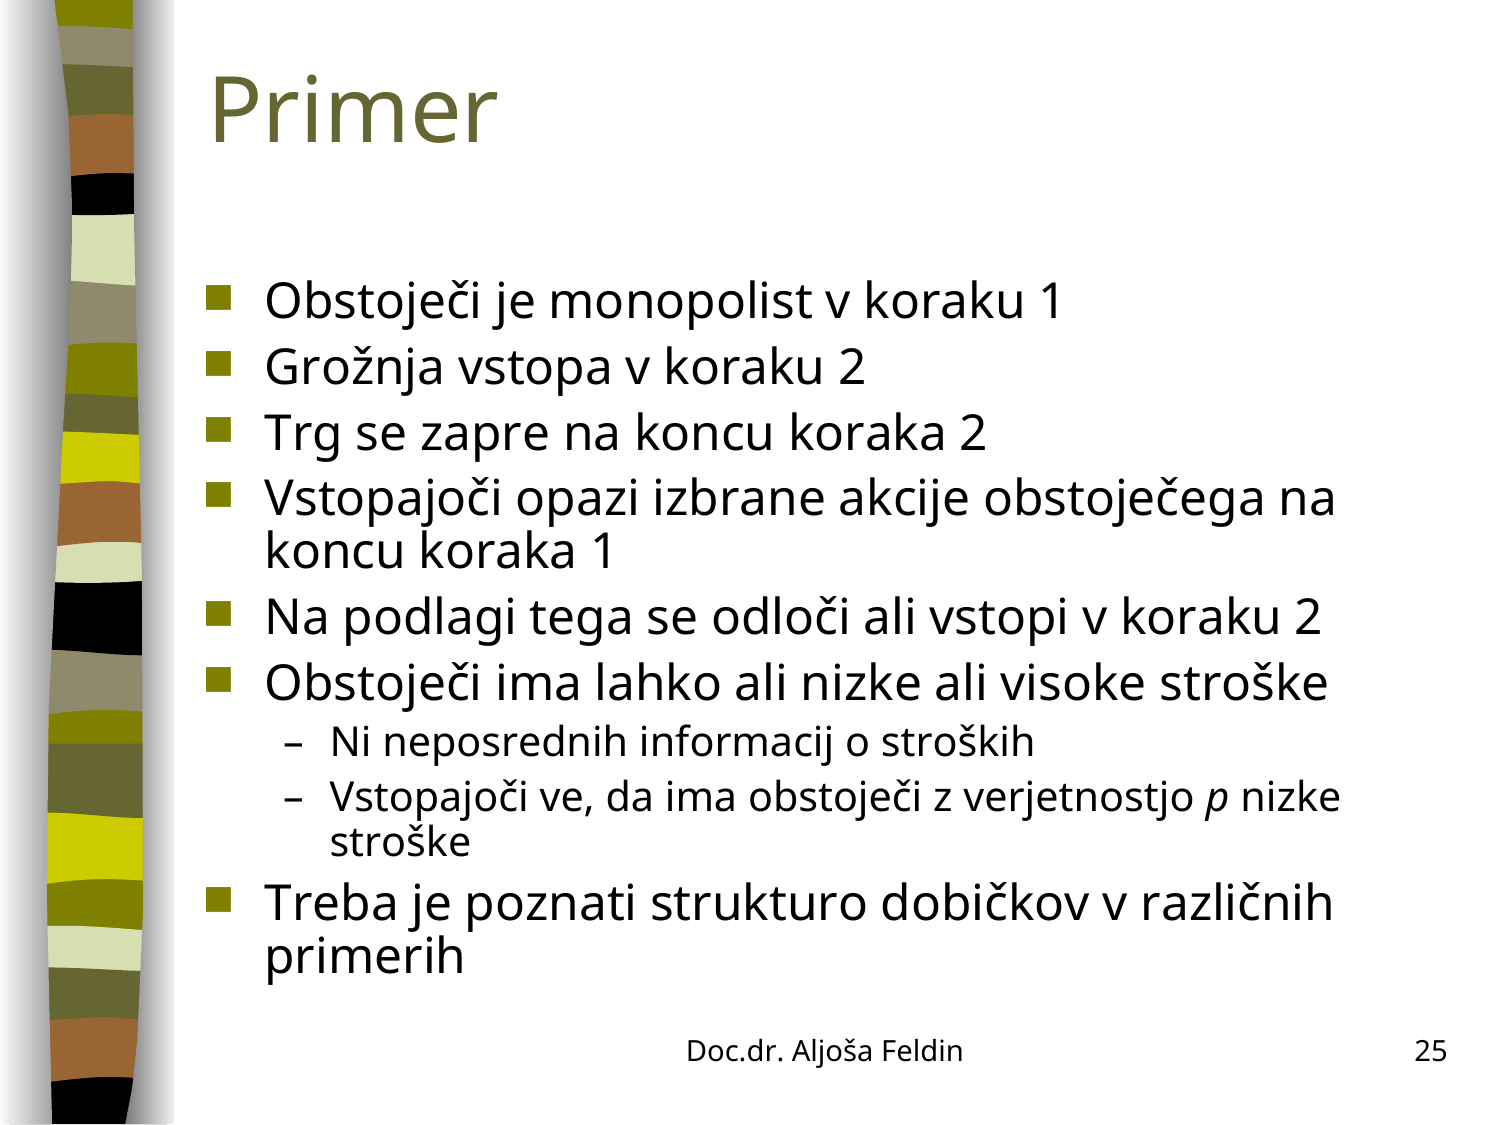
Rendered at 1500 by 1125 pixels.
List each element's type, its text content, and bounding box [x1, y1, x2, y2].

list Obstoječi je monopolist v koraku 1 Grožnja vstopa v koraku 2 Trg se zapre na koncu koraka 2 Vstopajoči opazi izbrane akcije obstoječega na koncu koraka 1 Na podlagi tega se odloči ali vstopi v koraku 2 Obstoječi ima lahko ali nizke ali visoke stroške Ni neposrednih informacij o stroških Vstopajoči ve, da ima obstoječi z verjetnostjo p nizke stroške Treba je poznati strukturo dobičkov v različnih primerih [193, 268, 1469, 985]
text_box <number> [1149, 1025, 1463, 1101]
text_box Doc.dr. Aljoša Feldin [587, 1025, 1063, 1101]
title Primer [192, 12, 1468, 201]
